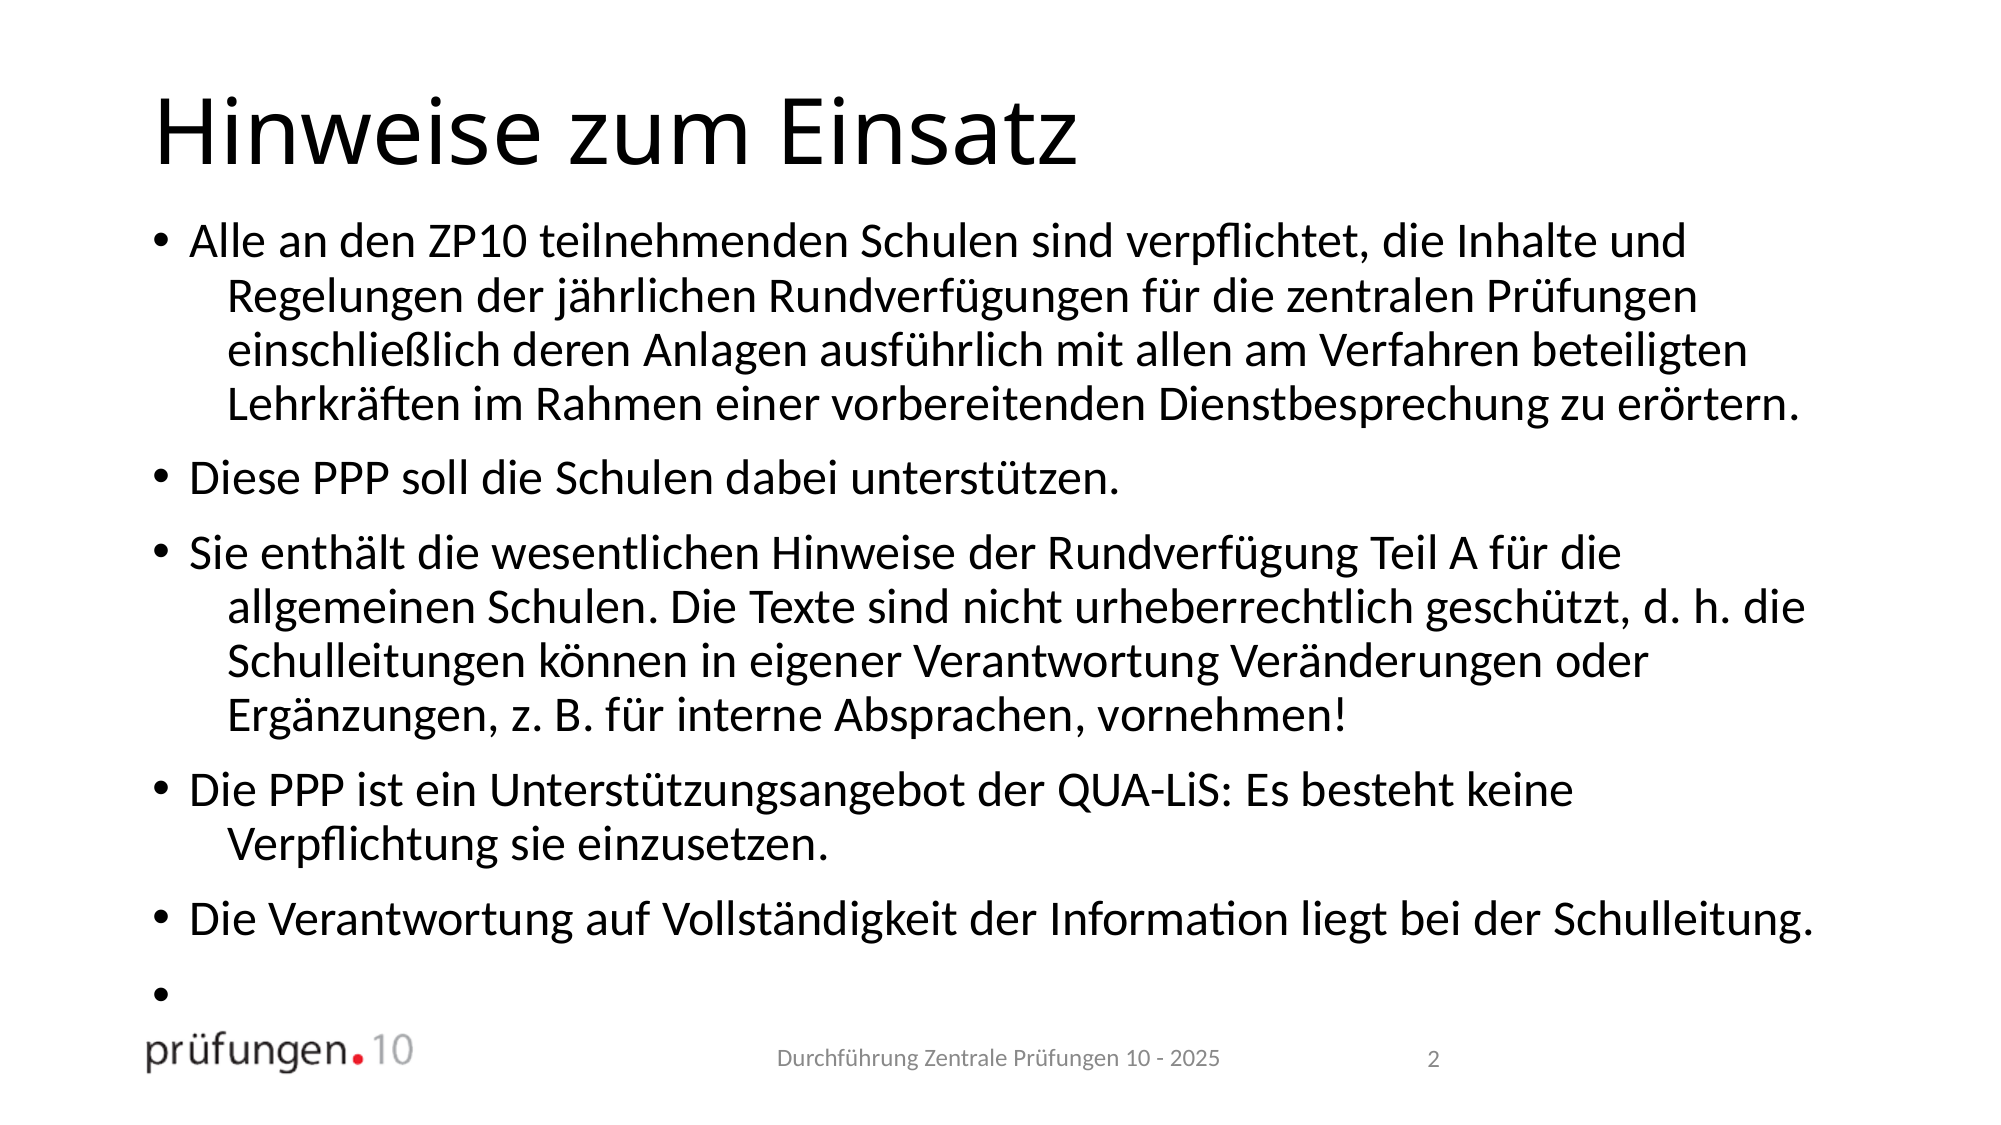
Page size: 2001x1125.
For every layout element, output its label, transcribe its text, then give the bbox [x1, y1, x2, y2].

picture [137, 1023, 423, 1080]
list Alle an den ZP10 teilnehmenden Schulen sind verpflichtet, die Inhalte und Regelungen der jährlichen Rundverfügungen für die zentralen Prüfungen einschließlich deren Anlagen ausführlich mit allen am Verfahren beteiligten Lehrkräften im Rahmen einer vorbereitenden Dienstbesprechung zu erörtern. Diese PPP soll die Schulen dabei unterstützen. Sie enthält die wesentlichen Hinweise der Rundverfügung Teil A für die allgemeinen Schulen. Die Texte sind nicht urheberrechtlich geschützt, d. h. die Schulleitungen können in eigener Verantwortung Veränderungen oder Ergänzungen, z. B. für interne Absprachen, vornehmen! Die PPP ist ein Unterstützungsangebot der QUA-LiS: Es besteht keine Verpflichtung sie einzusetzen. Die Verantwortung auf Vollständigkeit der Information liegt bei der Schulleitung. [137, 207, 1863, 1014]
title Hinweise zum Einsatz [137, 77, 1863, 193]
text_box <Foliennummer> [1412, 1027, 1863, 1088]
